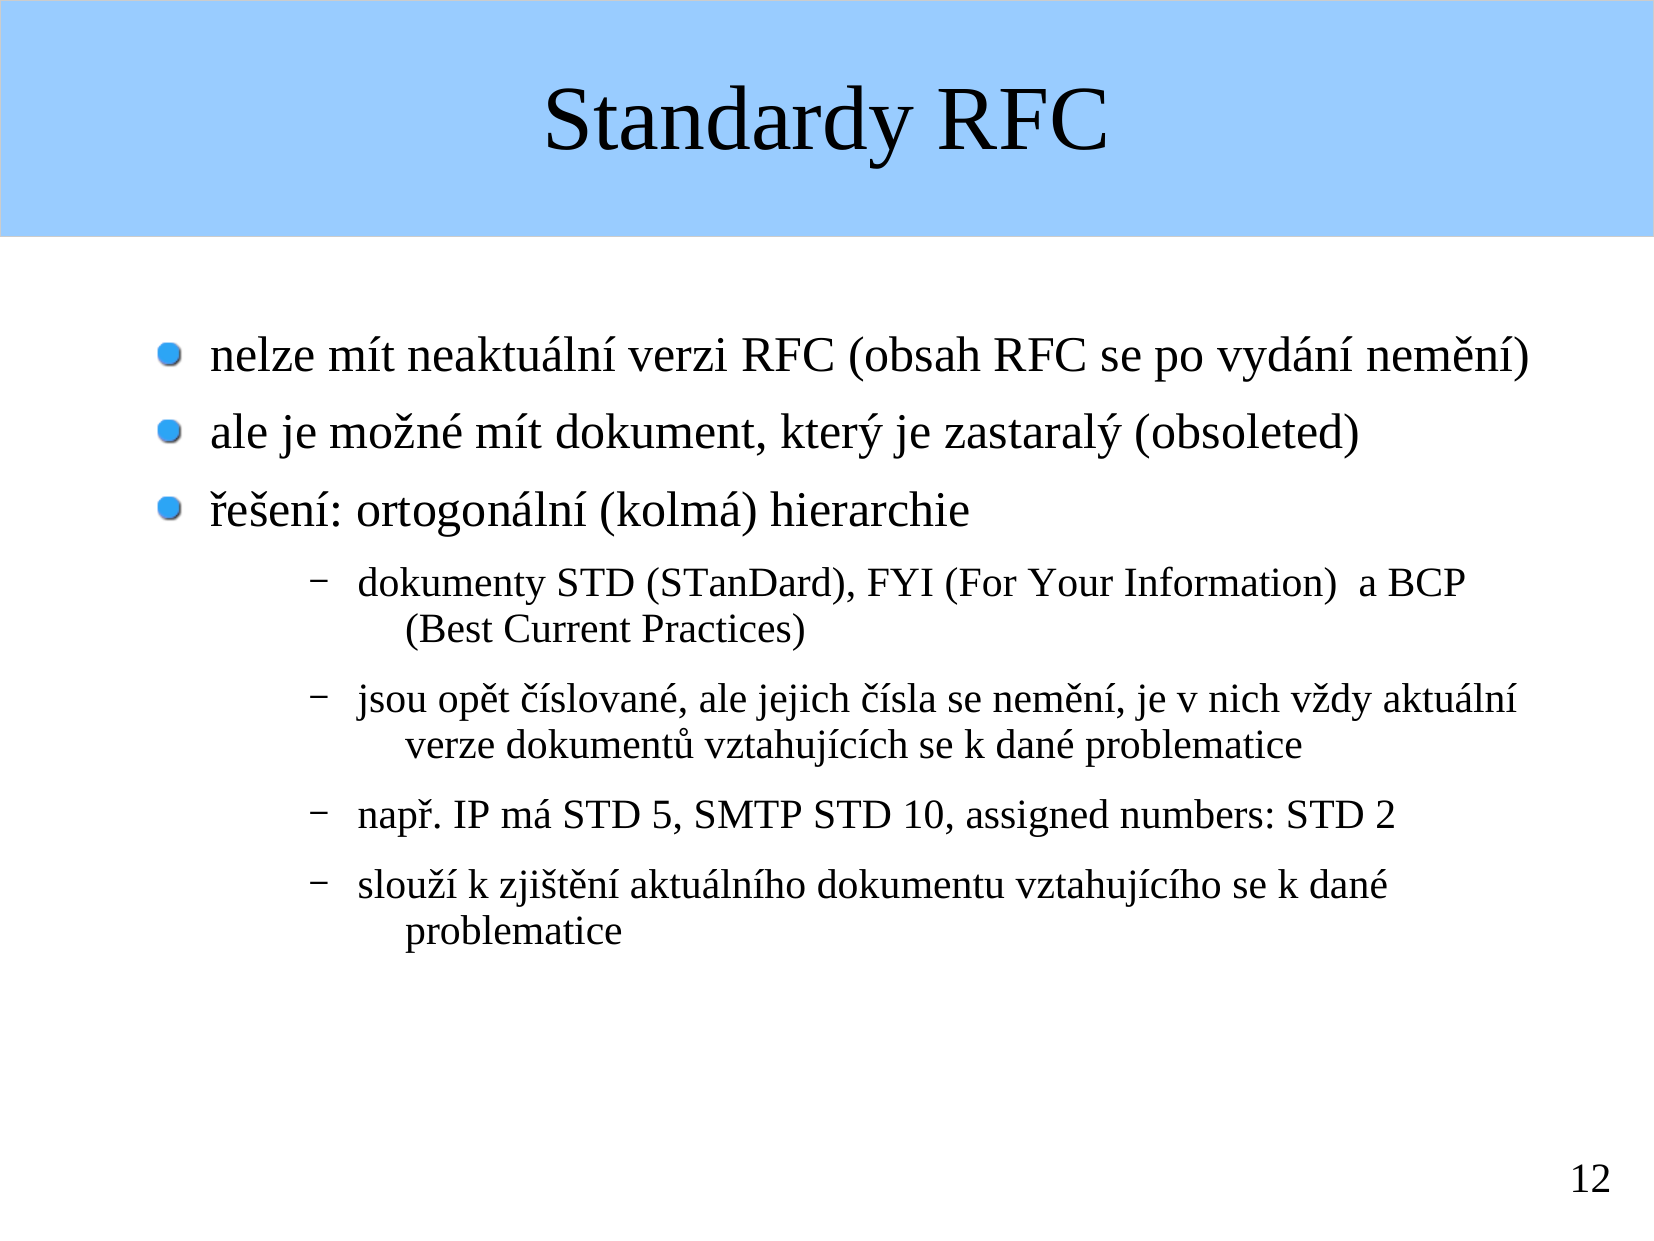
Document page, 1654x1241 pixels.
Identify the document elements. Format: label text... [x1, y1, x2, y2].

list nelze mít neaktuální verzi RFC (obsah RFC se po vydání nemění) ale je možné mít dokument, který je zastaralý (obsoleted) řešení: ortogonální (kolmá) hierarchie dokumenty STD (STanDard), FYI (For Your Information) a BCP (Best Current Practices) jsou opět číslované, ale jejich čísla se nemění, je v nich vždy aktuální verze dokumentů vztahujících se k dané problematice např. IP má STD 5, SMTP STD 10, assigned numbers: STD 2 slouží k zjištění aktuálního dokumentu vztahujícího se k dané problematice [121, 327, 1536, 1134]
title Standardy RFC [0, 0, 1654, 237]
